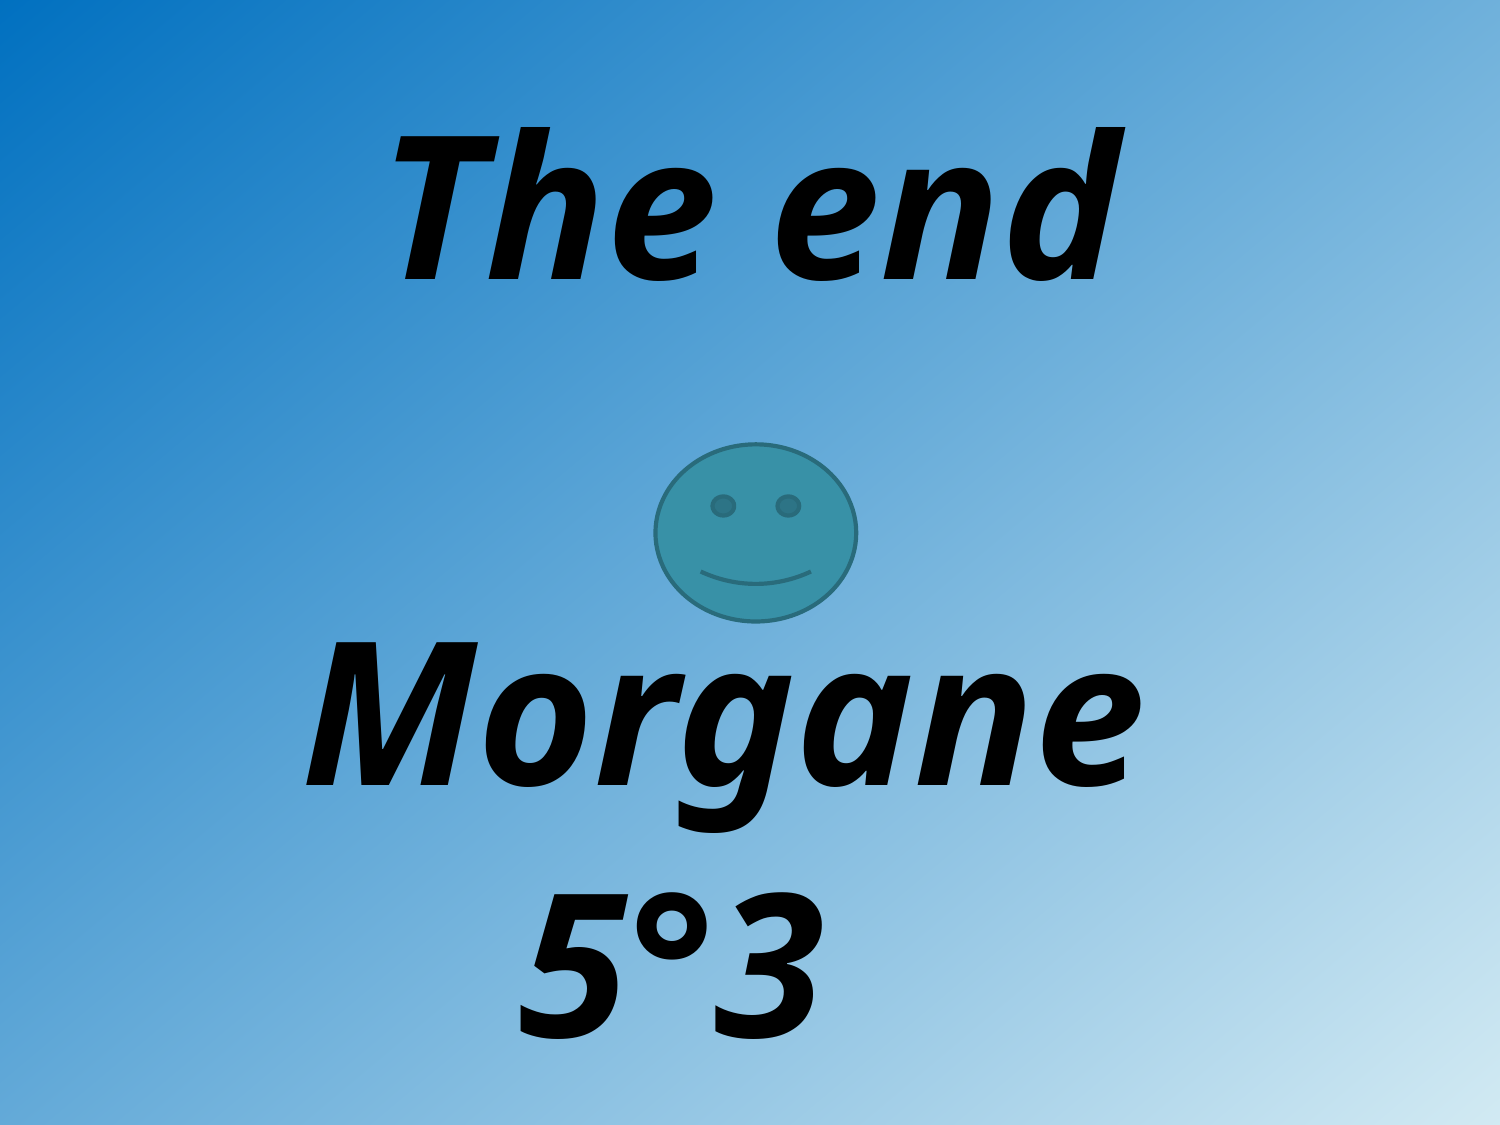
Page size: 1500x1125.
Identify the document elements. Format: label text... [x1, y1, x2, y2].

text_box [655, 444, 857, 622]
list The end Morgane 5°3 [0, 0, 1500, 1125]
